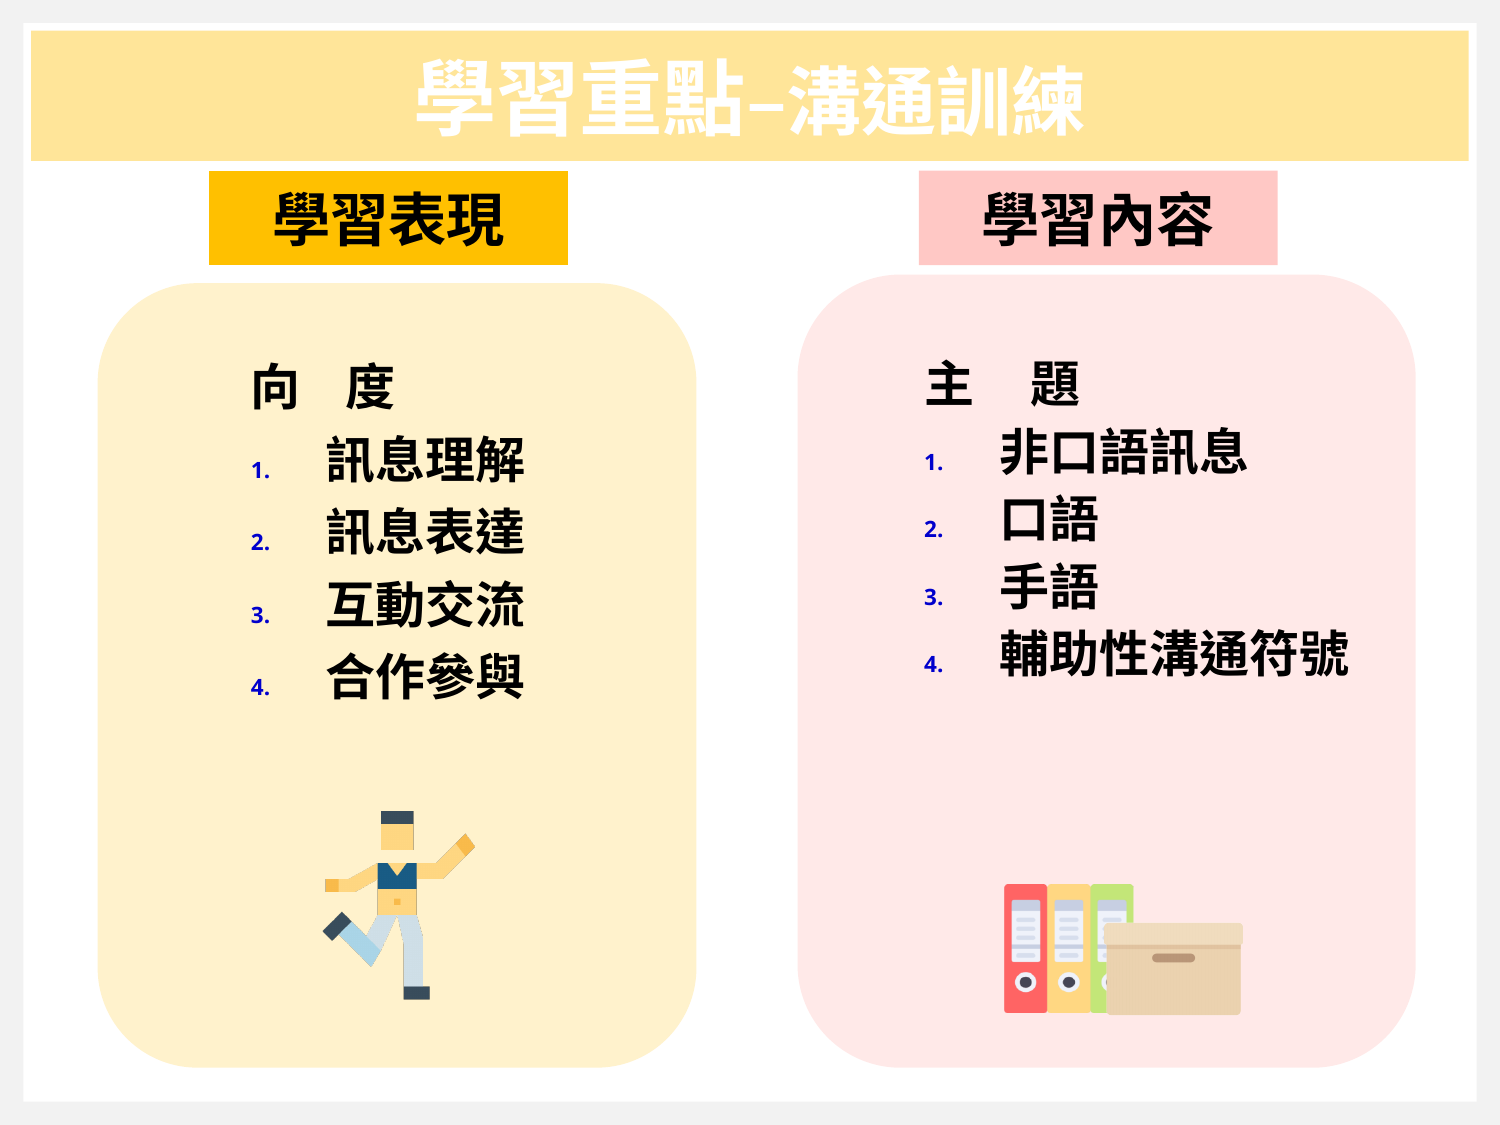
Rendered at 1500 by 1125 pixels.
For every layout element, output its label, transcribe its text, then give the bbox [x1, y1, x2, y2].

text_box [97, 283, 697, 1068]
text_box 學習表現 [209, 171, 568, 265]
text_box 主 題 非口語訊息 口語 手語 輔助性溝通符號 [909, 345, 1367, 691]
text_box 向 度 訊息理解 訊息表達 互動交流 合作參與 [235, 348, 541, 714]
picture [293, 801, 501, 1009]
picture [999, 884, 1243, 1033]
text_box 學習重點–溝通訓練 [31, 30, 1469, 161]
text_box 學習內容 [919, 171, 1278, 265]
text_box [797, 274, 1416, 1068]
